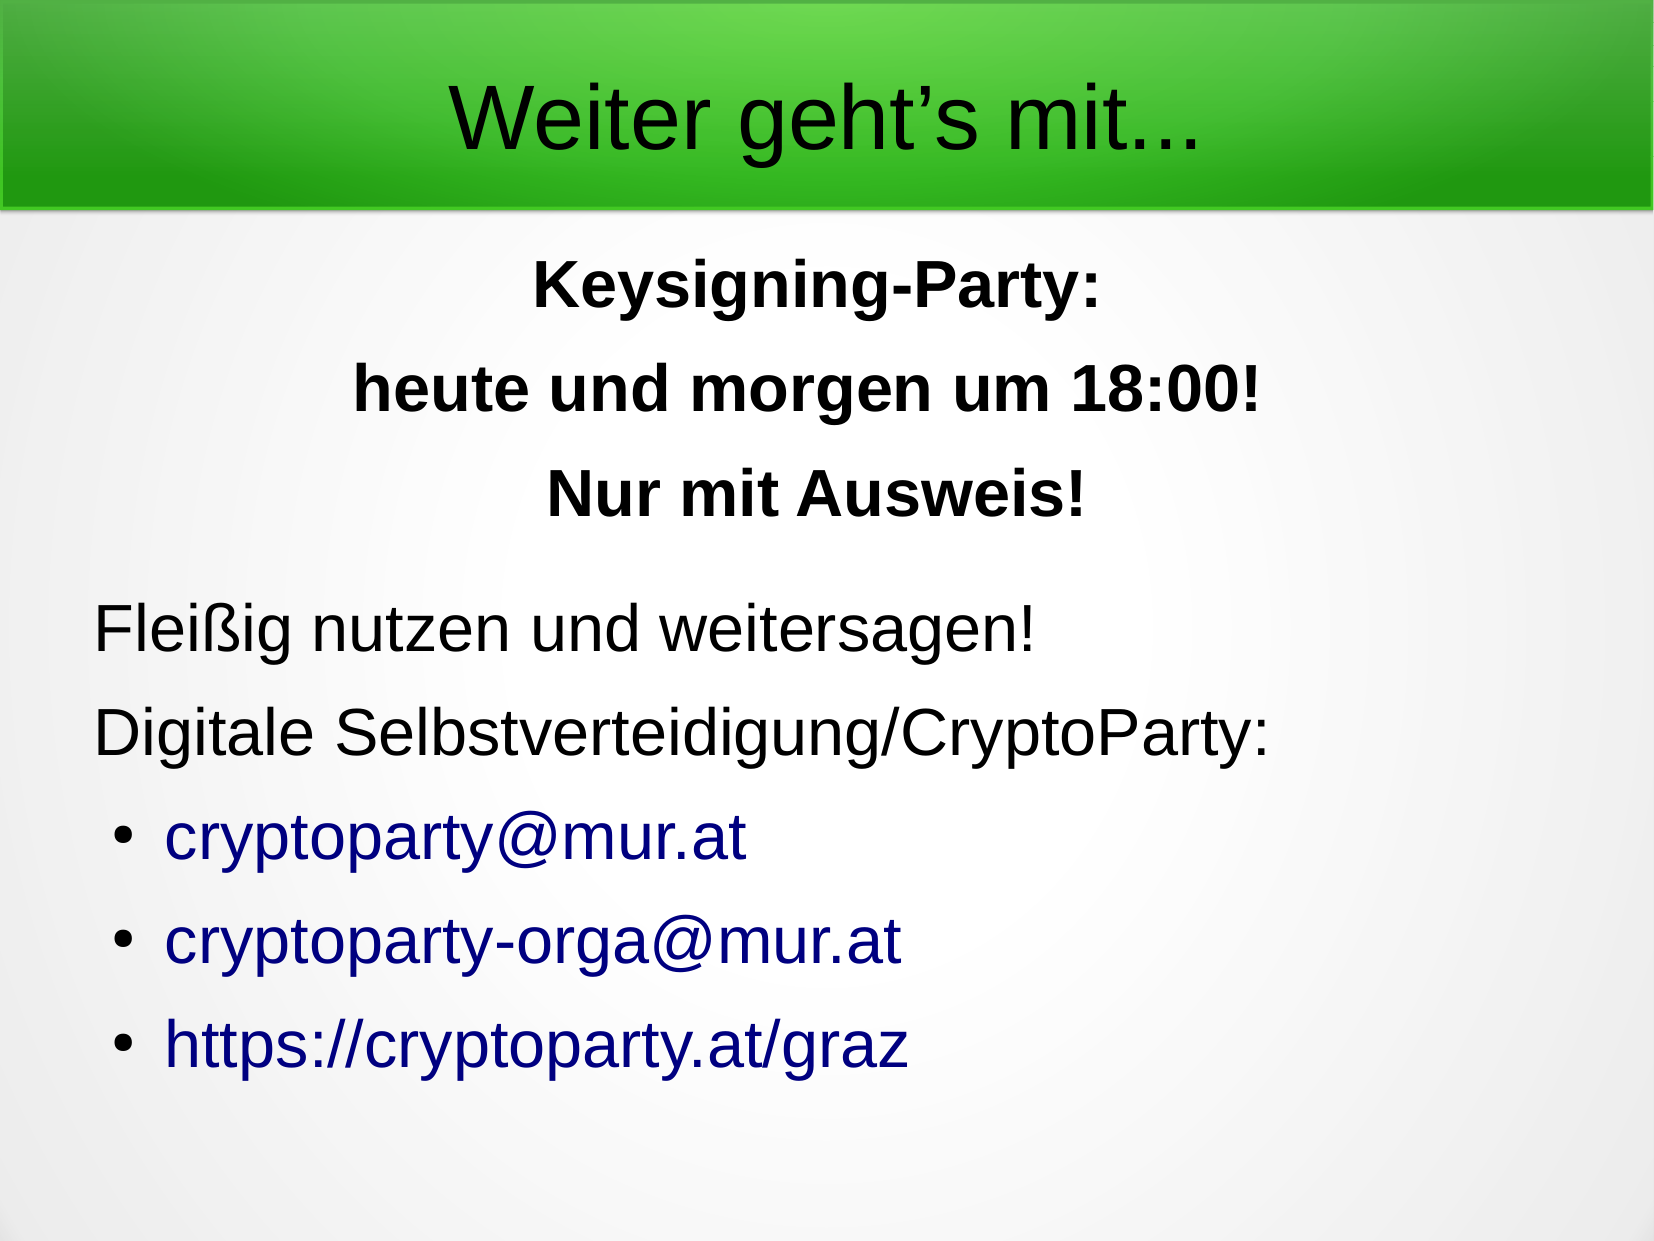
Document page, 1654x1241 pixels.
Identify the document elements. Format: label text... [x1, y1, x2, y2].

title Weiter geht’s mit... [82, 47, 1571, 189]
list Keysigning-Party: heute und morgen um 18:00! Nur mit Ausweis! [82, 247, 1571, 1052]
list Fleißig nutzen und weitersagen! Digitale Selbstverteidigung/CryptoParty: cryptoparty@mur.at cryptoparty-orga@mur.at https://cryptoparty.at/graz [93, 590, 1489, 1123]
